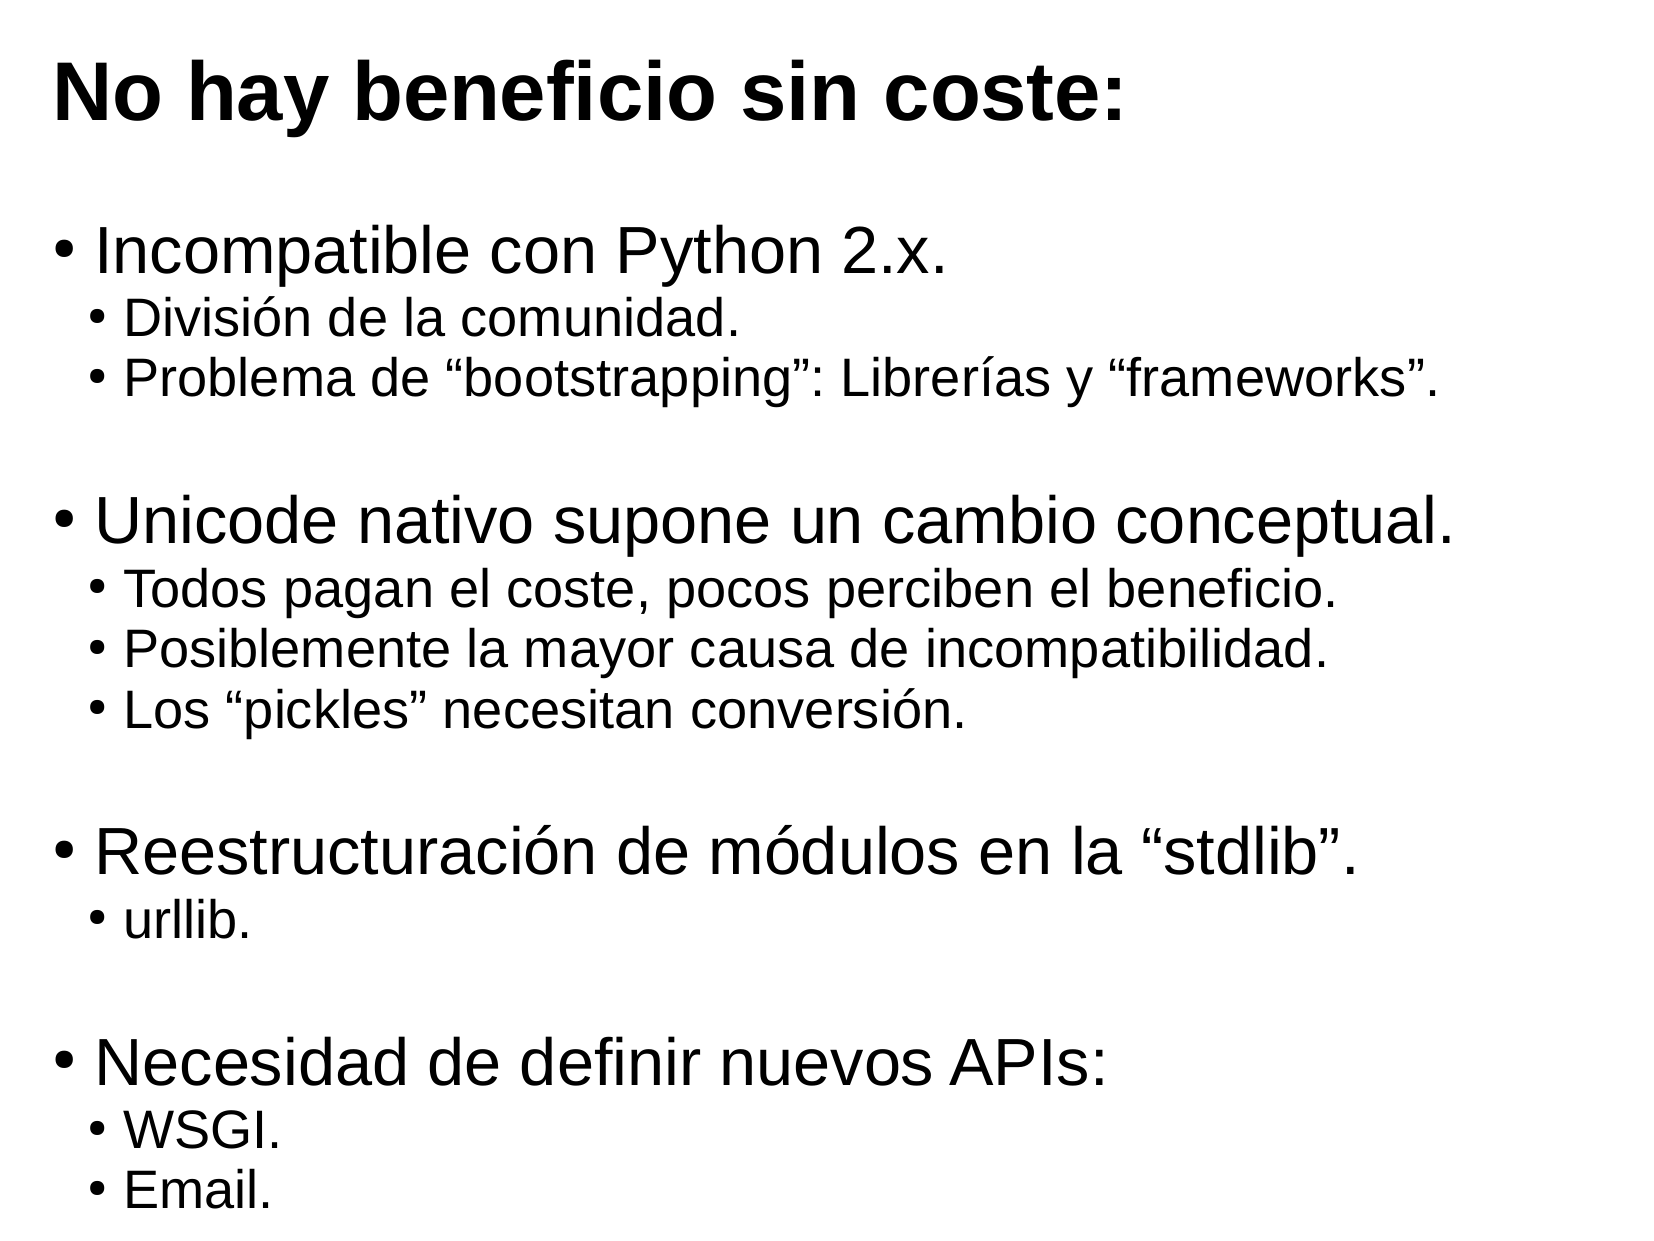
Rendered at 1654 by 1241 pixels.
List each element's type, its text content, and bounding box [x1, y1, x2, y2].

text_box No hay beneficio sin coste: Incompatible con Python 2.x. División de la comunidad. Problema de “bootstrapping”: Librerías y “frameworks”. Unicode nativo supone un cambio conceptual. Todos pagan el coste, pocos perciben el beneficio. Posiblemente la mayor causa de incompatibilidad. Los “pickles” necesitan conversión. Reestructuración de módulos en la “stdlib”. urllib. Necesidad de definir nuevos APIs: WSGI. Email. [37, 37, 1613, 1228]
